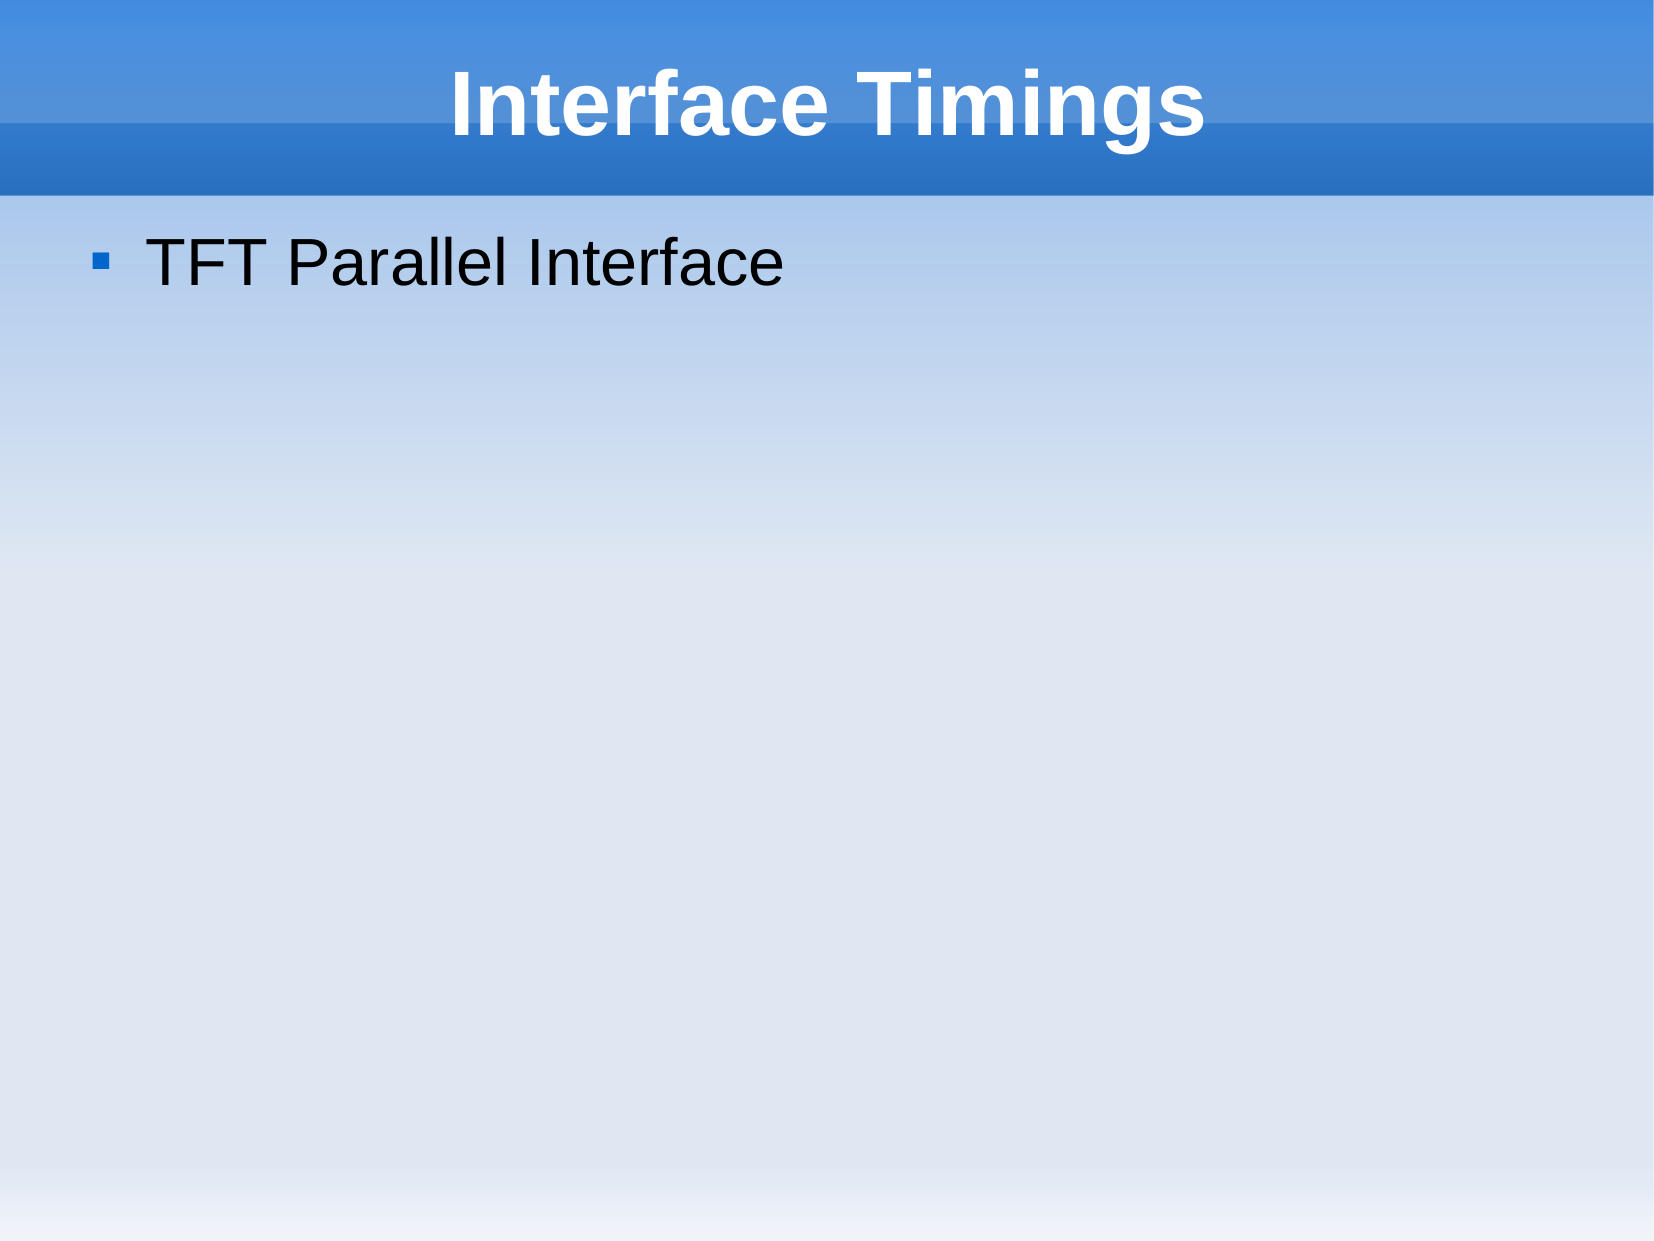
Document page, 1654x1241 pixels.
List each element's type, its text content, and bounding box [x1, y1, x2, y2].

picture [0, 0, 1654, 1241]
list TFT Parallel Interface [75, 225, 1564, 1044]
title Interface Timings [49, 0, 1538, 208]
